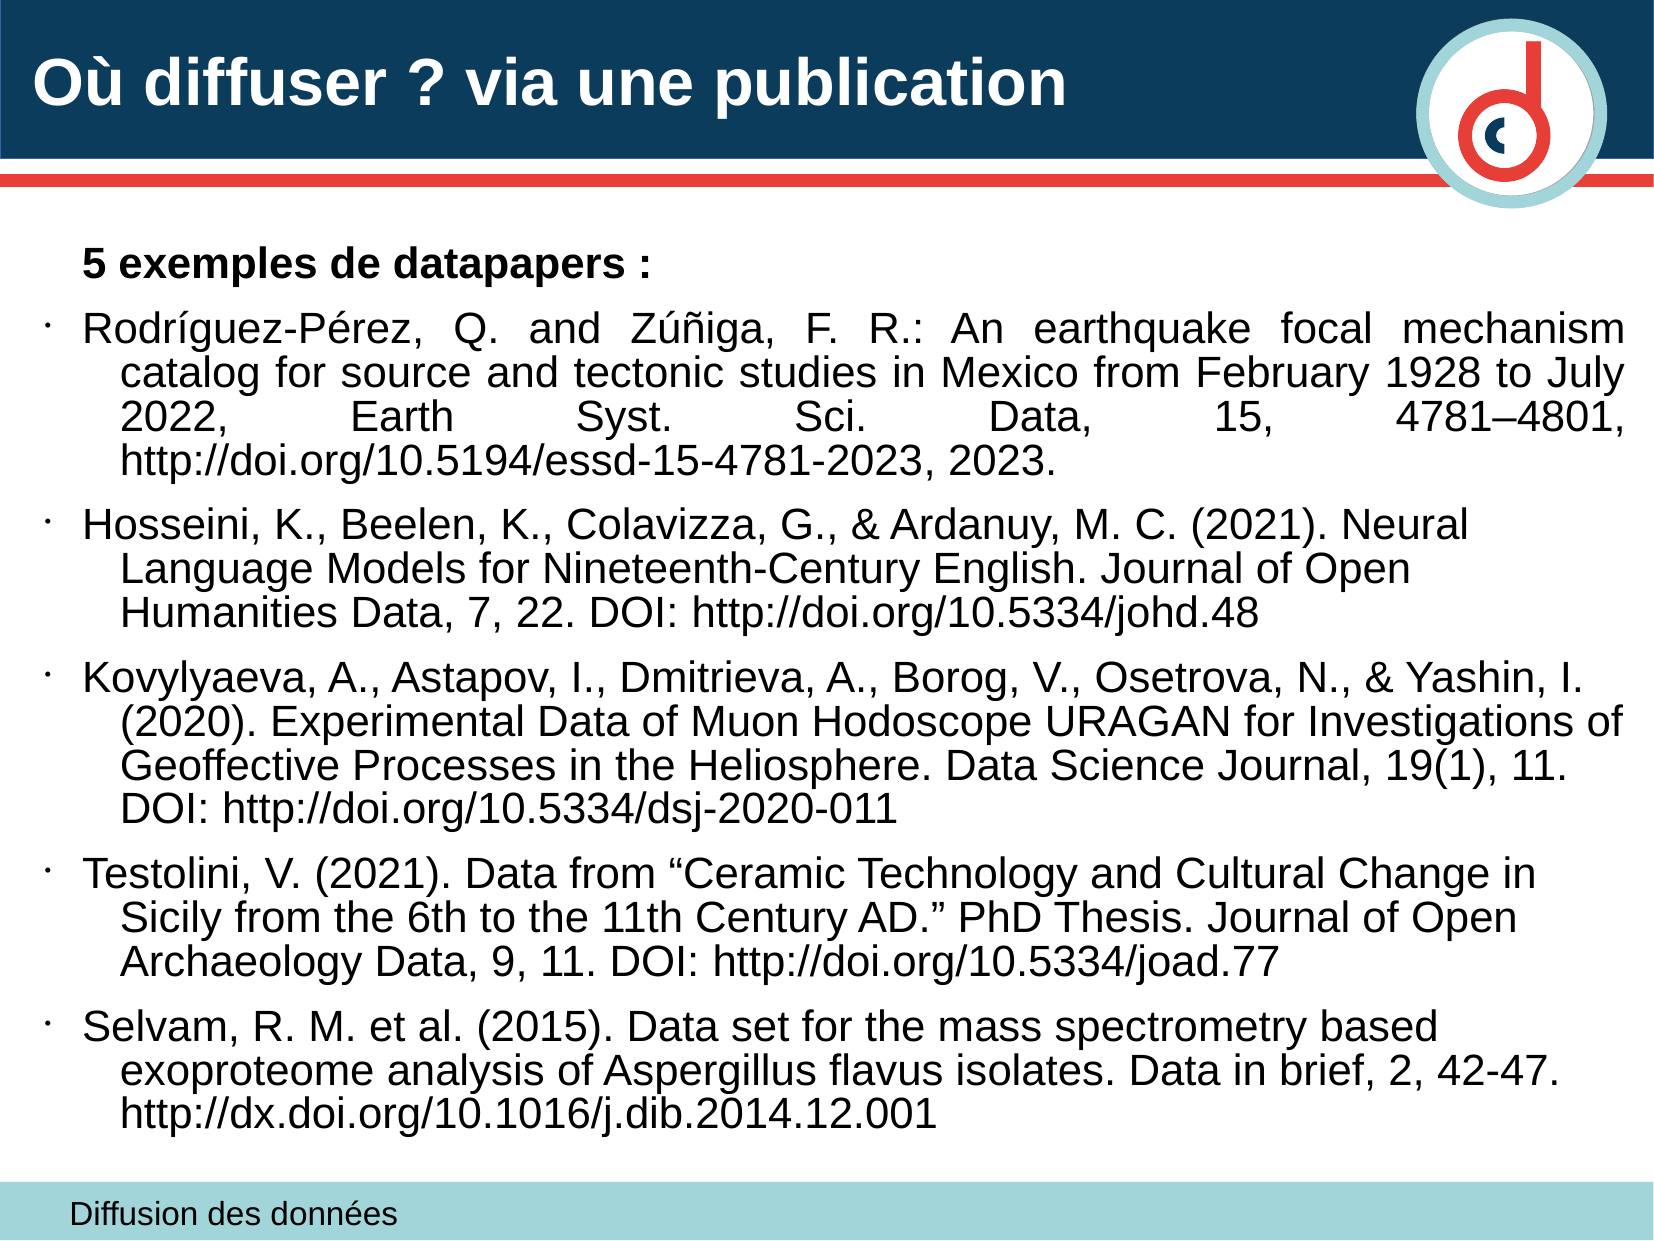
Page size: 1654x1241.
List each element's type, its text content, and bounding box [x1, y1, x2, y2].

text_box Diffusion des données [54, 1188, 414, 1241]
subtitle 5 exemples de datapapers : Rodríguez-Pérez, Q. and Zúñiga, F. R.: An earthquake focal mechanism catalog for source and tectonic studies in Mexico from February 1928 to July 2022, Earth Syst. Sci. Data, 15, 4781–4801, http://doi.org/10.5194/essd-15-4781-2023, 2023. Hosseini, K., Beelen, K., Colavizza, G., & Ardanuy, M. C. (2021). Neural Language Models for Nineteenth-Century English. Journal of Open Humanities Data, 7, 22. DOI: http://doi.org/10.5334/johd.48 Kovylyaeva, A., Astapov, I., Dmitrieva, A., Borog, V., Osetrova, N., & Yashin, I. (2020). Experimental Data of Muon Hodoscope URAGAN for Investigations of Geoffective Processes in the Heliosphere. Data Science Journal, 19(1), 11. DOI: http://doi.org/10.5334/dsj-2020-011 Testolini, V. (2021). Data from “Ceramic Technology and Cultural Change in Sicily from the 6th to the 11th Century AD.” PhD Thesis. Journal of Open Archaeology Data, 9, 11. DOI: http://doi.org/10.5334/joad.77 Selvam, R. M. et al. (2015). Data set for the mass spectrometry based exoproteome analysis of Aspergillus flavus isolates. Data in brief, 2, 42-47. http://dx.doi.org/10.1016/j.dib.2014.12.001 [29, 236, 1642, 1182]
title Où diffuser ? via une publication [17, 11, 1412, 159]
